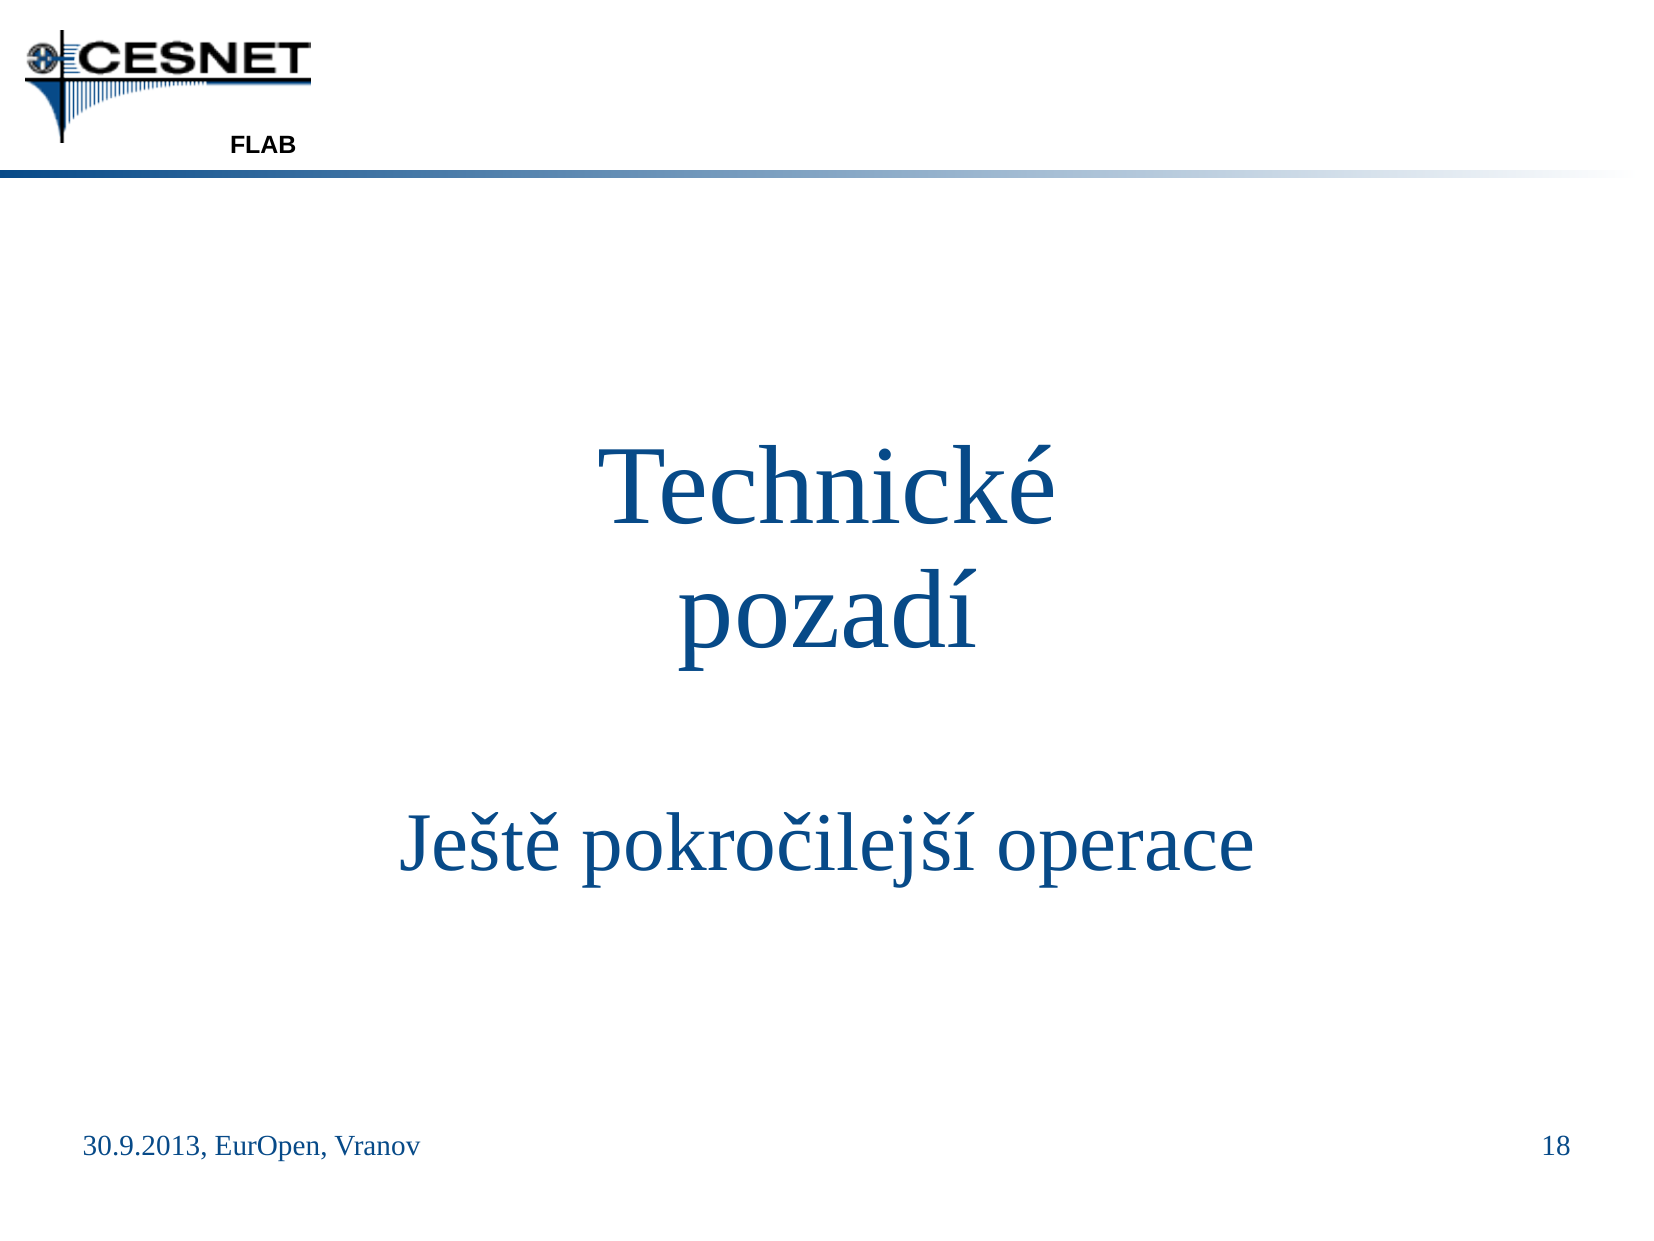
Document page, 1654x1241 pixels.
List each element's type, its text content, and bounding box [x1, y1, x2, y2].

picture [25, 30, 311, 143]
text_box Technické pozadí Ještě pokročilejší operace [366, 422, 1290, 889]
